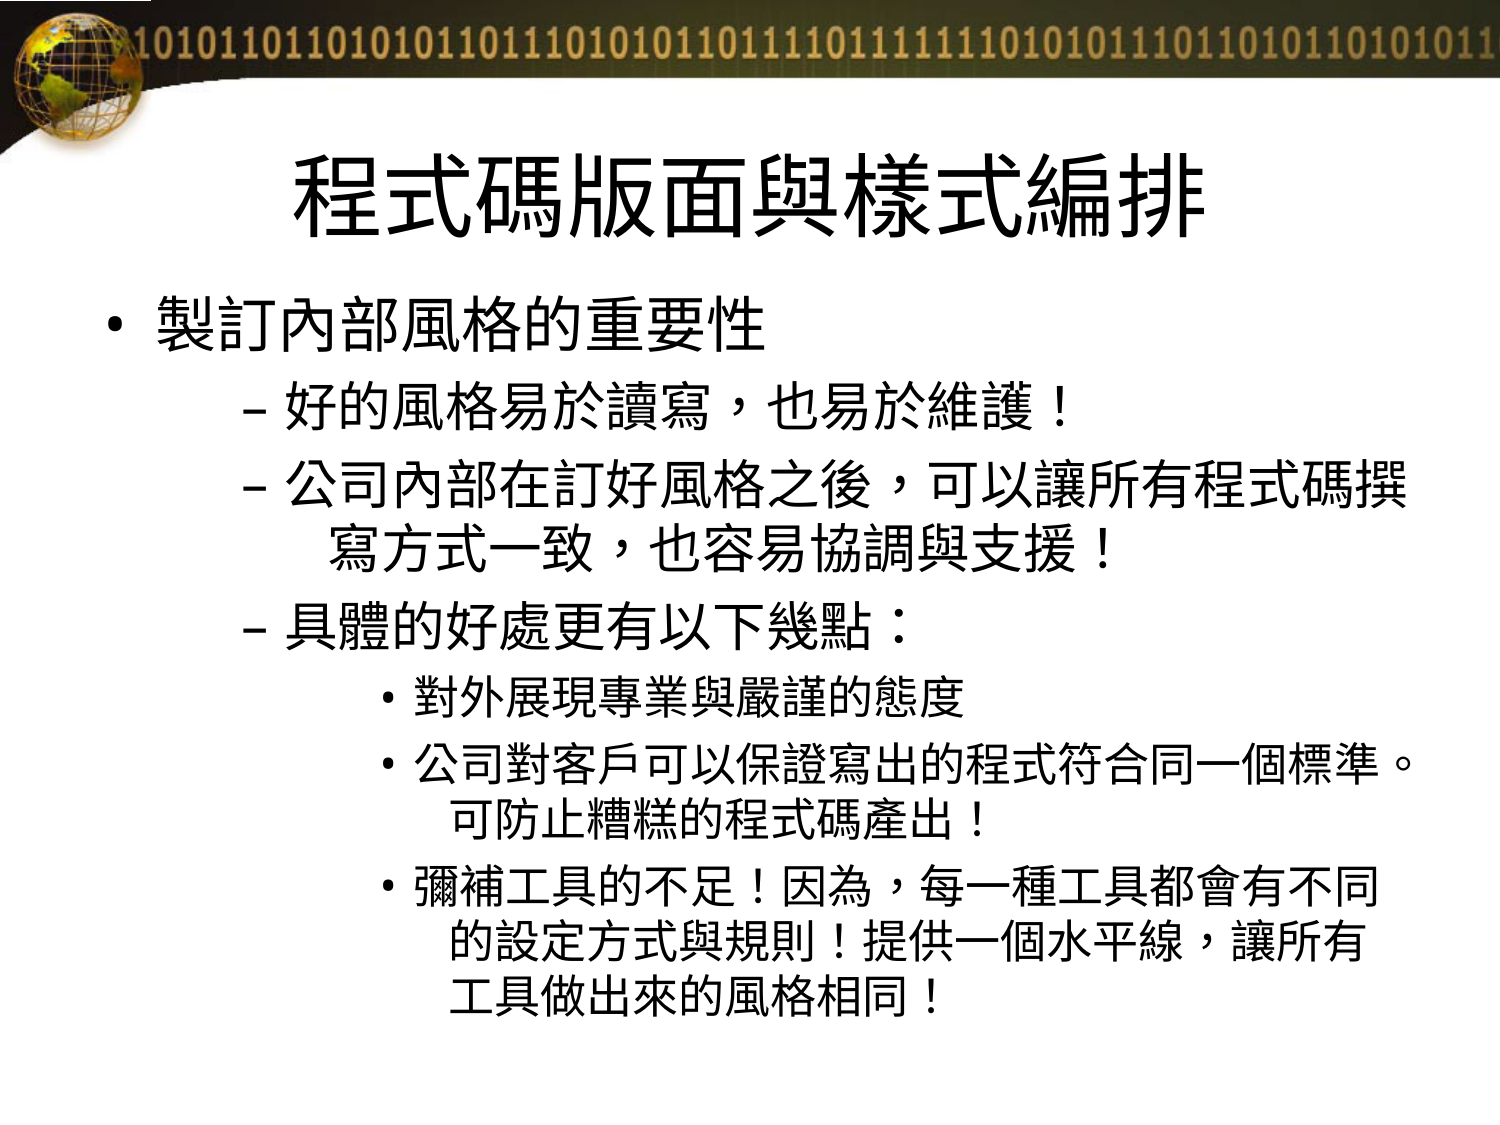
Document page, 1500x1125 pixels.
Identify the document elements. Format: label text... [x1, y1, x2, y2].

list 製訂內部風格的重要性 好的風格易於讀寫，也易於維護！ 公司內部在訂好風格之後，可以讓所有程式碼撰寫方式一致，也容易協調與支援！ 具體的好處更有以下幾點： 對外展現專業與嚴謹的態度 公司對客戶可以保證寫出的程式符合同一個標準。可防止糟糕的程式碼產出！ 彌補工具的不足！因為，每一種工具都會有不同的設定方式與規則！提供一個水平線，讓所有工具做出來的風格相同！ [88, 278, 1424, 1035]
title 程式碼版面與樣式編排 [112, 99, 1388, 278]
